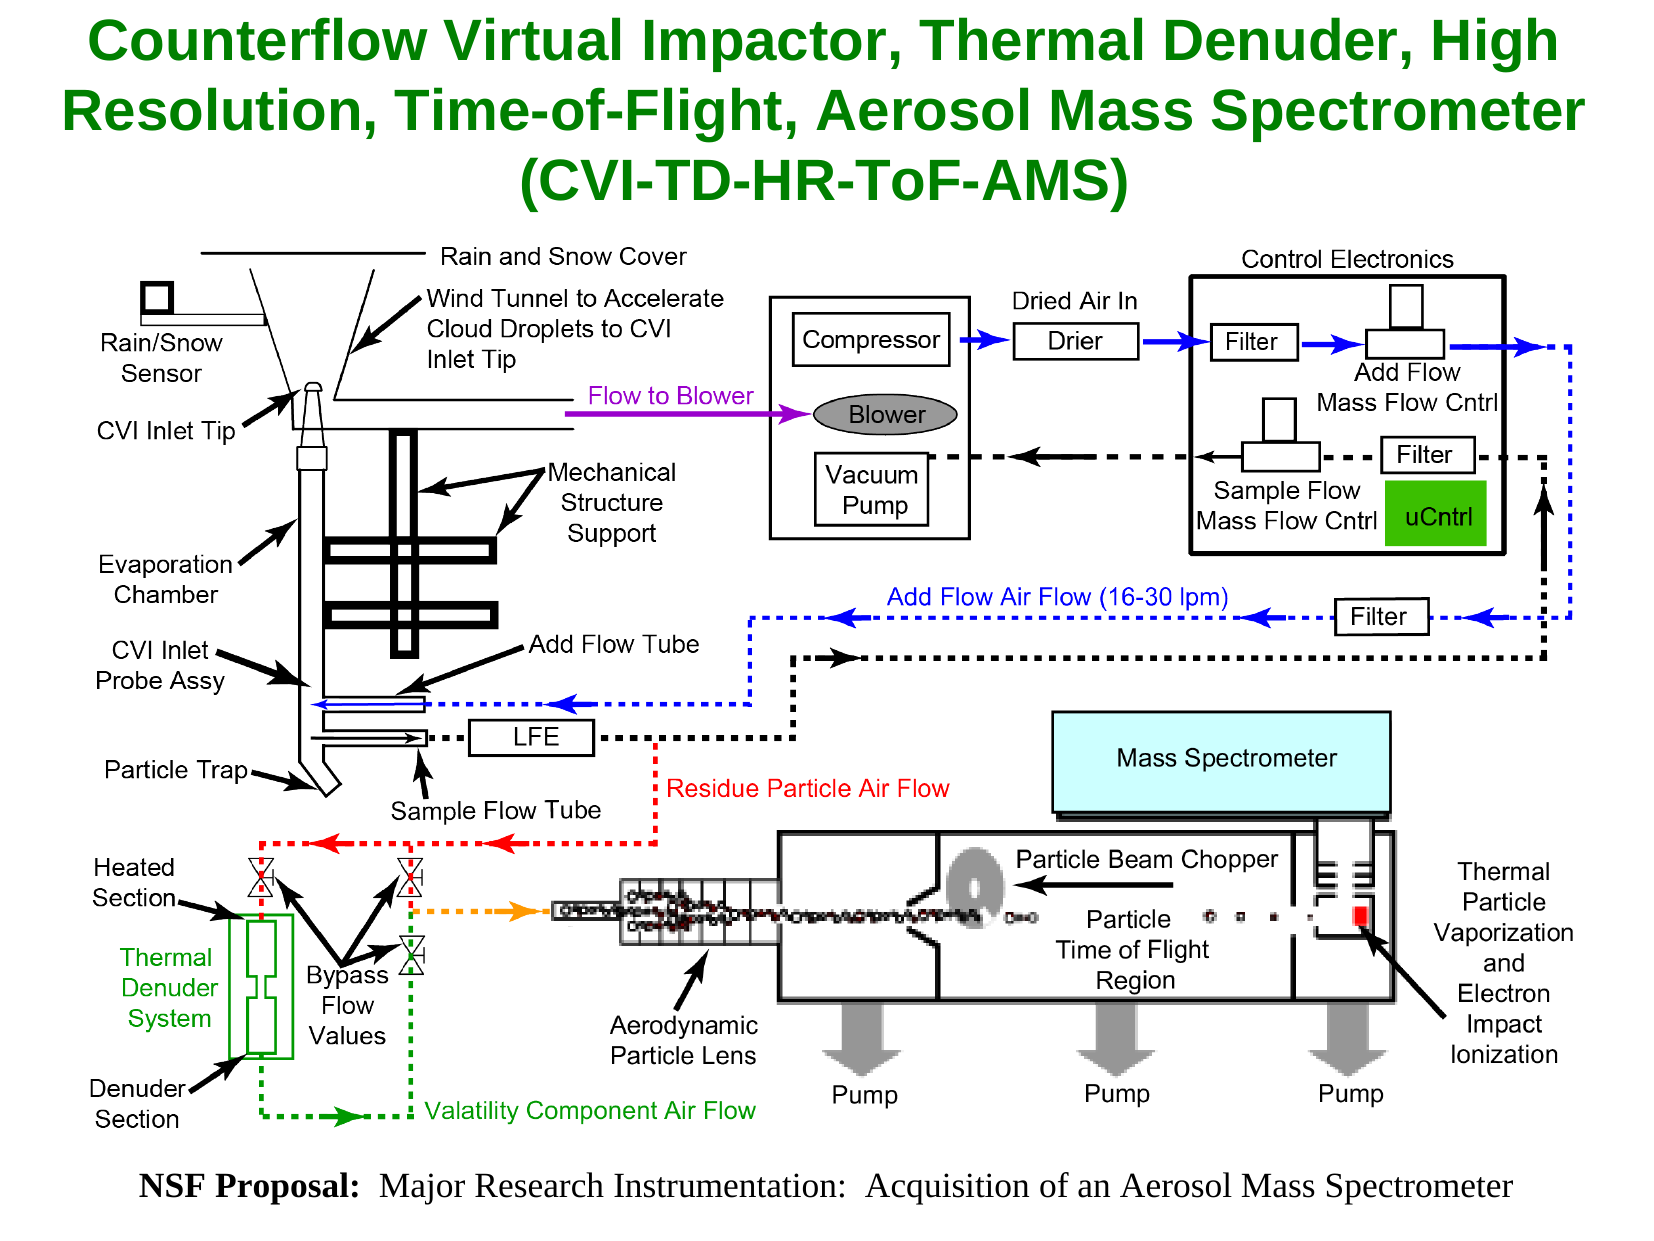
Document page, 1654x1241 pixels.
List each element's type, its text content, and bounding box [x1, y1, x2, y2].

title Counterflow Virtual Impactor, Thermal Denuder, High Resolution, Time-of-Flight, Aerosol Mass Spectrometer (CVI-TD-HR-ToF-AMS) [0, 2, 1650, 213]
picture [88, 243, 1589, 1155]
text_box NSF Proposal: Major Research Instrumentation: Acquisition of an Aerosol Mass Spectrometer [0, 1155, 1653, 1213]
